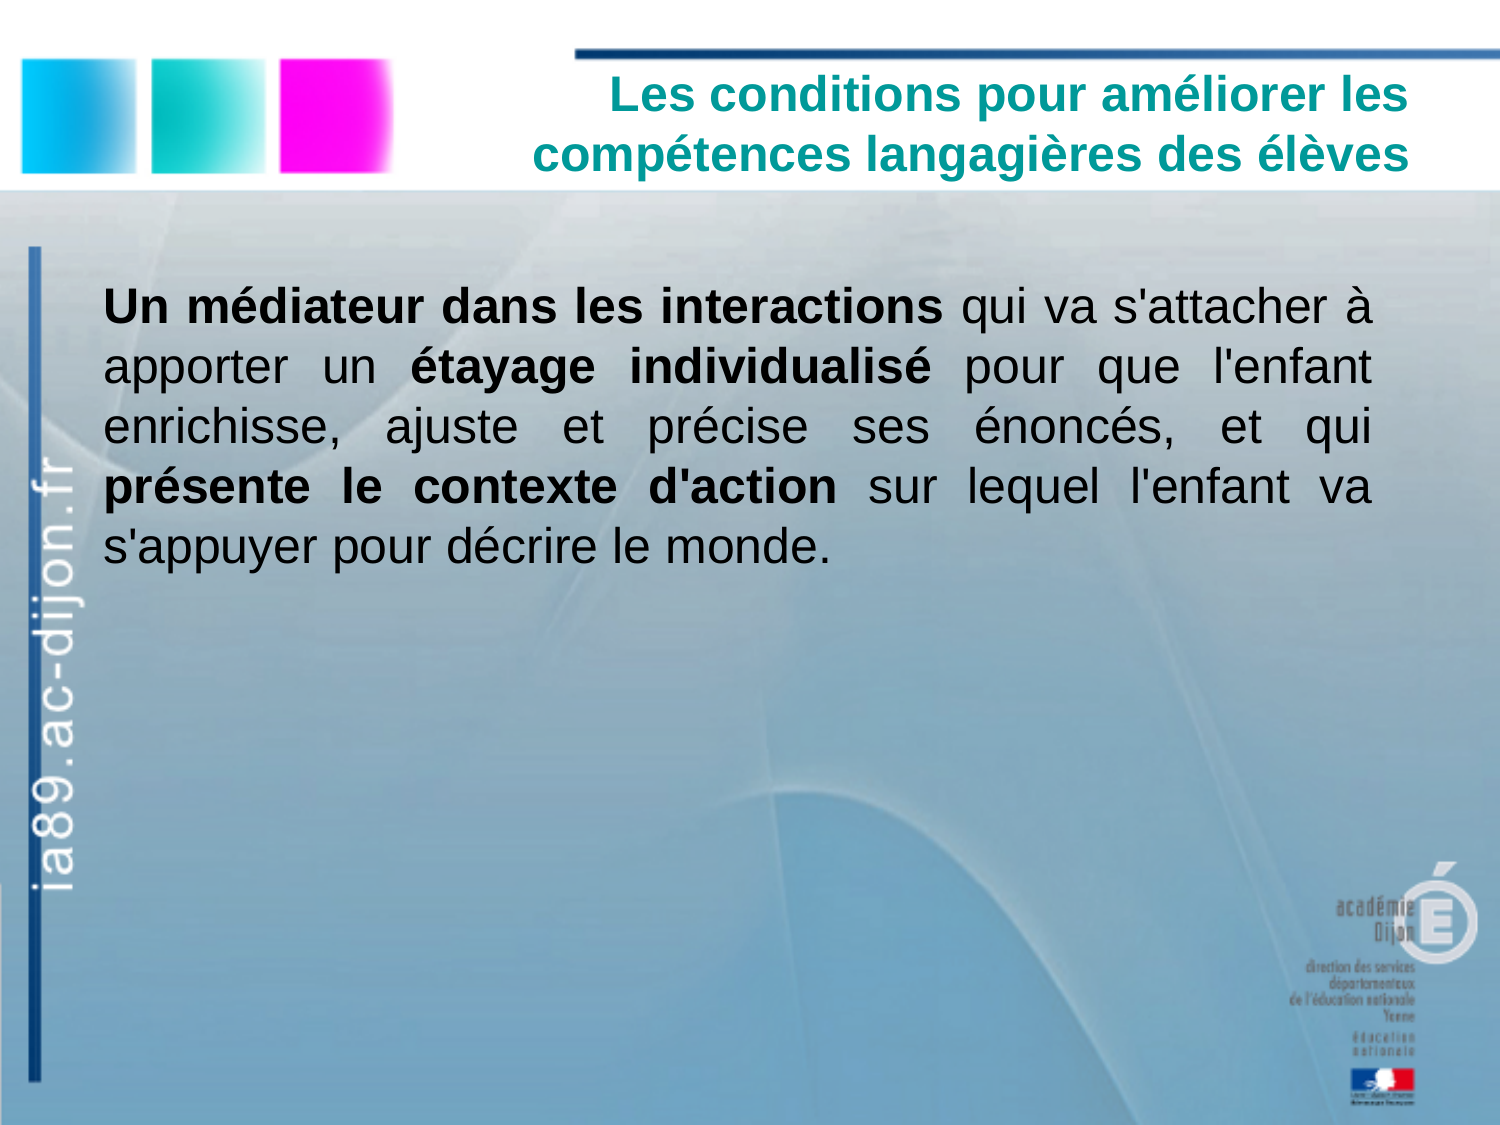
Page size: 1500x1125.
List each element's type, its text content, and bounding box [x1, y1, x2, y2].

text_box Un médiateur dans les interactions qui va s'attacher à apporter un étayage individualisé pour que l'enfant enrichisse, ajuste et précise ses énoncés, et qui présente le contexte d'action sur lequel l'enfant va s'appuyer pour décrire le monde. [88, 265, 1388, 581]
title Les conditions pour améliorer les compétences langagières des élèves [454, 42, 1426, 200]
picture [0, 0, 1500, 1125]
